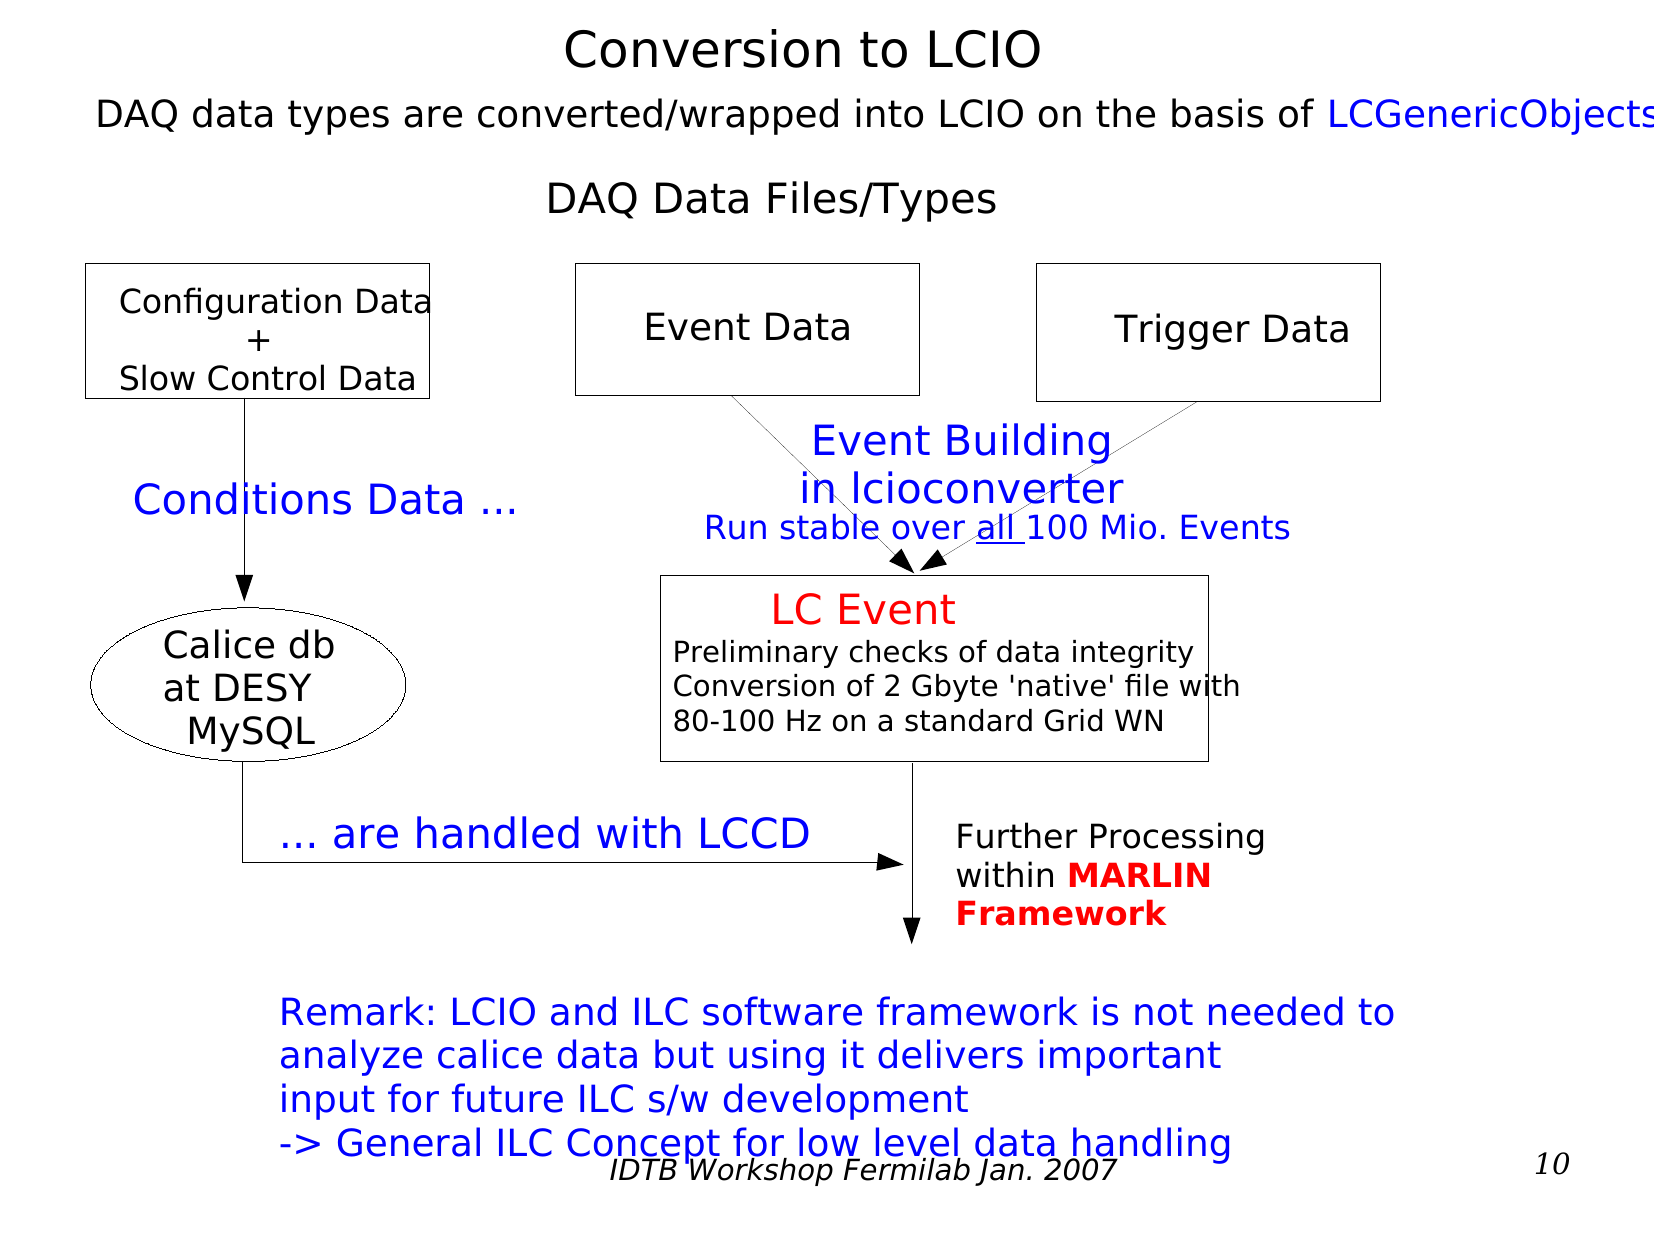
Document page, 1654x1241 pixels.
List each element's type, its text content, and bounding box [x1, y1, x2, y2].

text_box DAQ Data Files/Types [530, 167, 1013, 231]
text_box Remark: LCIO and ILC software framework is not needed to analyze calice data but using it delivers important input for future ILC s/w development -> General ILC Concept for low level data handling [264, 983, 1397, 1217]
text_box LC Event Preliminary checks of data integrity Conversion of 2 Gbyte 'native' file with 80-100 Hz on a standard Grid WN [657, 572, 1256, 771]
text_box Trigger Data [1099, 300, 1361, 359]
text_box Conditions Data ... [117, 468, 534, 532]
text_box Conversion to LCIO [549, 13, 1049, 85]
text_box Calice db at DESY MySQL [147, 615, 359, 762]
text_box Event Building in lcioconverter [784, 408, 1152, 501]
text_box Further Processing within MARLIN Framework [940, 810, 1287, 958]
text_box Configuration Data + Slow Control Data [103, 275, 447, 406]
text_box DAQ data types are converted/wrapped into LCIO on the basis of LCGenericObjects [80, 85, 1654, 235]
text_box Run stable over all 100 Mio. Events [688, 501, 1296, 614]
text_box Event Data [628, 298, 875, 400]
text_box ... are handled with LCCD [264, 801, 826, 866]
